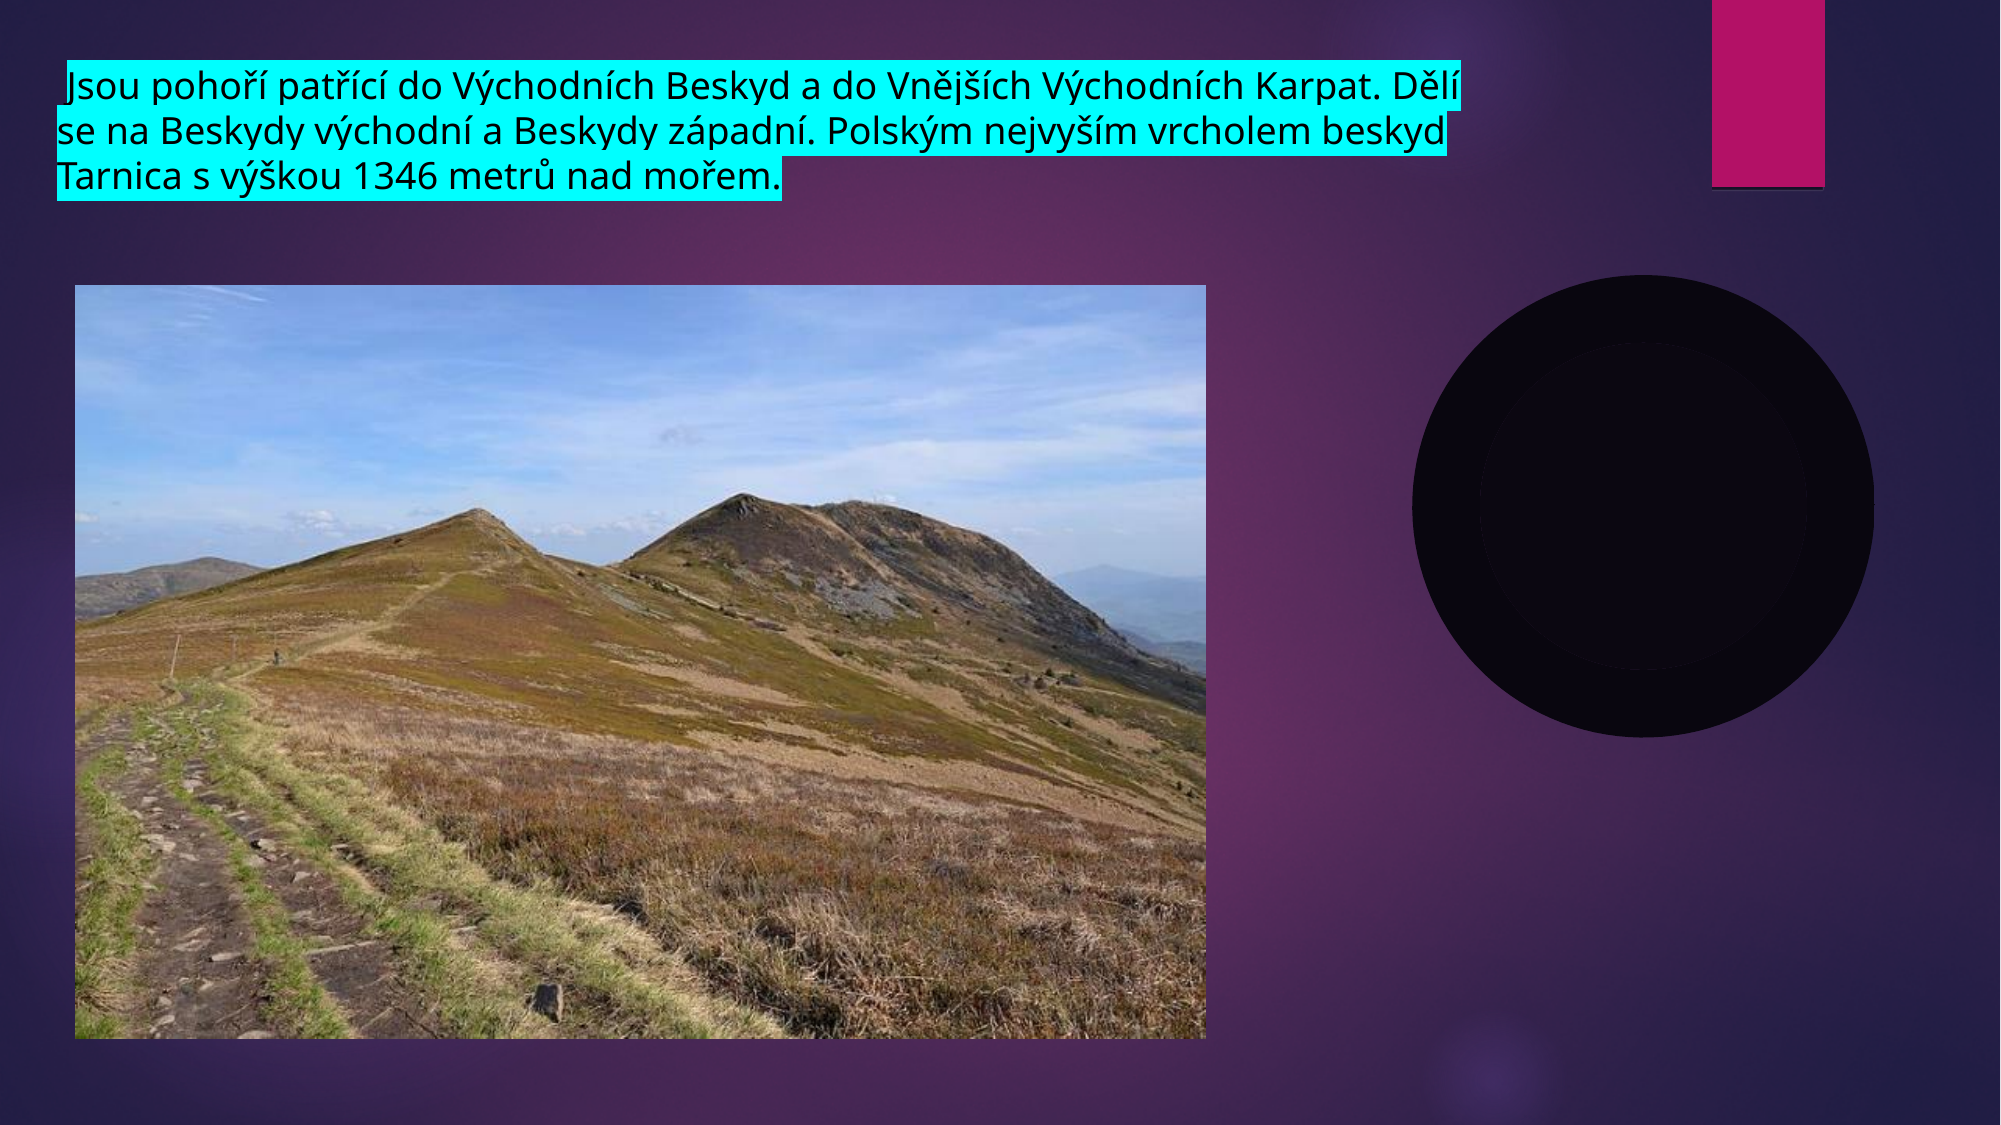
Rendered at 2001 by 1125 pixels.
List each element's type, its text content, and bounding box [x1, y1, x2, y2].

picture [75, 285, 1206, 1039]
text_box Jsou pohoří patřící do Východních Beskyd a do Vnějších Východních Karpat. Dělí se na Beskydy východní a Beskydy západní. Polským nejvyším vrcholem beskyd Tarnica s výškou 1346 metrů nad mořem. [41, 54, 1501, 207]
